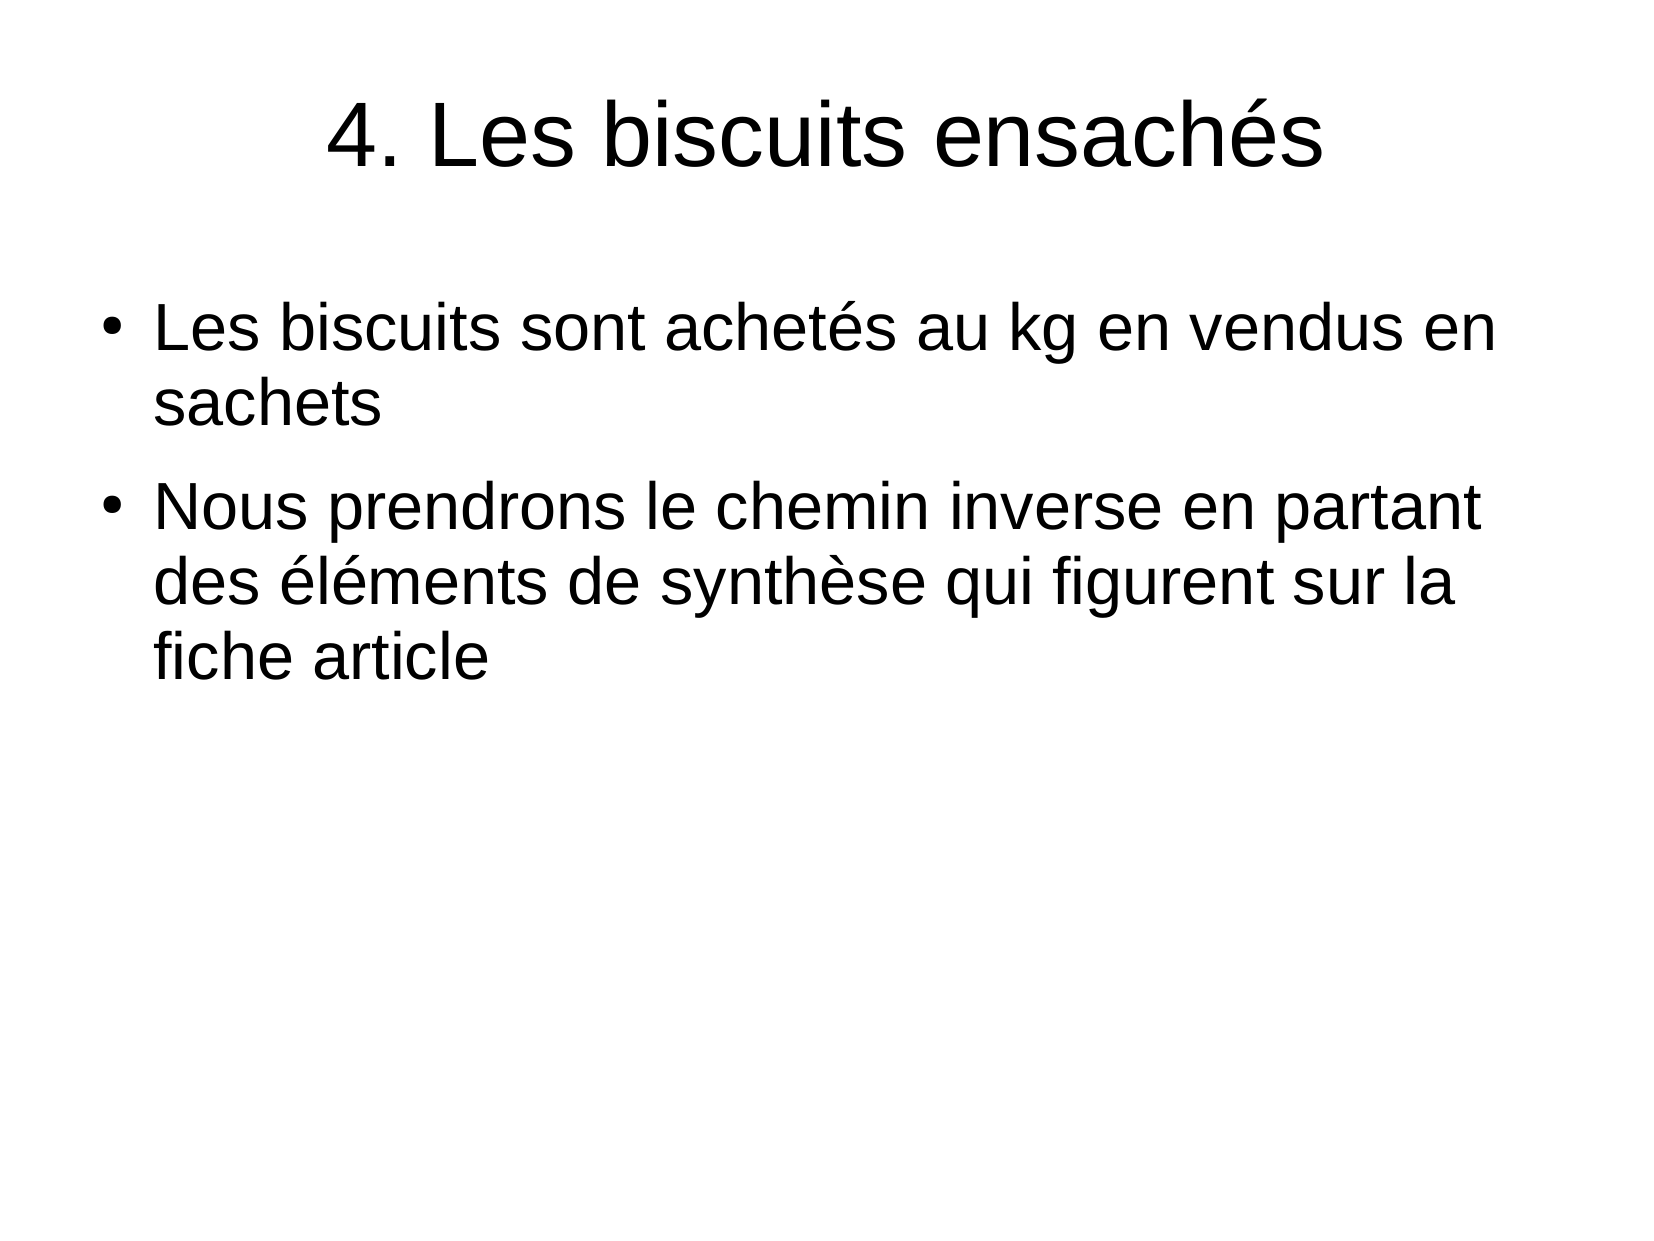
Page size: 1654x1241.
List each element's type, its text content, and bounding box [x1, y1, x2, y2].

title 4. Les biscuits ensachés [82, 31, 1571, 239]
list Les biscuits sont achetés au kg en vendus en sachets Nous prendrons le chemin inverse en partant des éléments de synthèse qui figurent sur la fiche article [82, 290, 1571, 1205]
